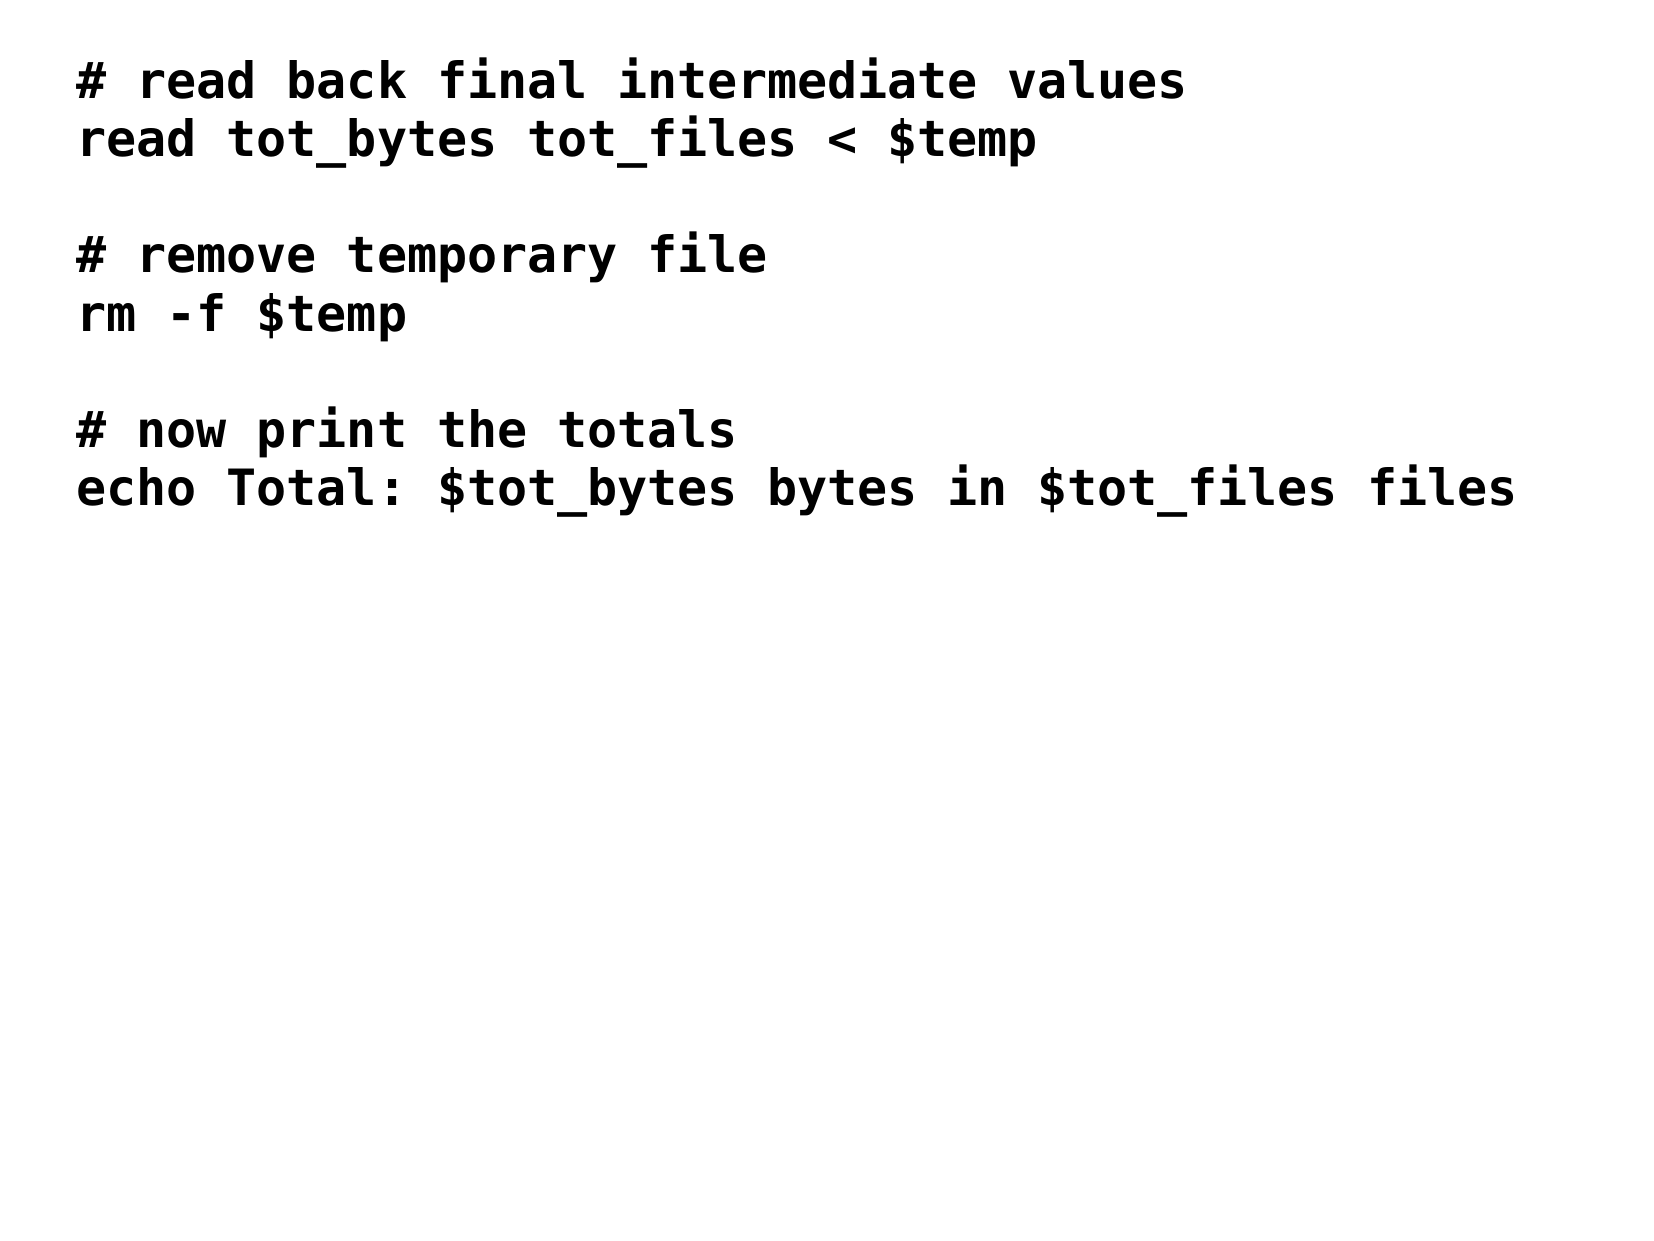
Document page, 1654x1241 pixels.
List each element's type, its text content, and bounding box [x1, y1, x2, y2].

text_box # read back final intermediate values read tot_bytes tot_files < $temp # remove temporary file rm -f $temp # now print the totals echo Total: $tot_bytes bytes in $tot_files files [62, 44, 1598, 584]
